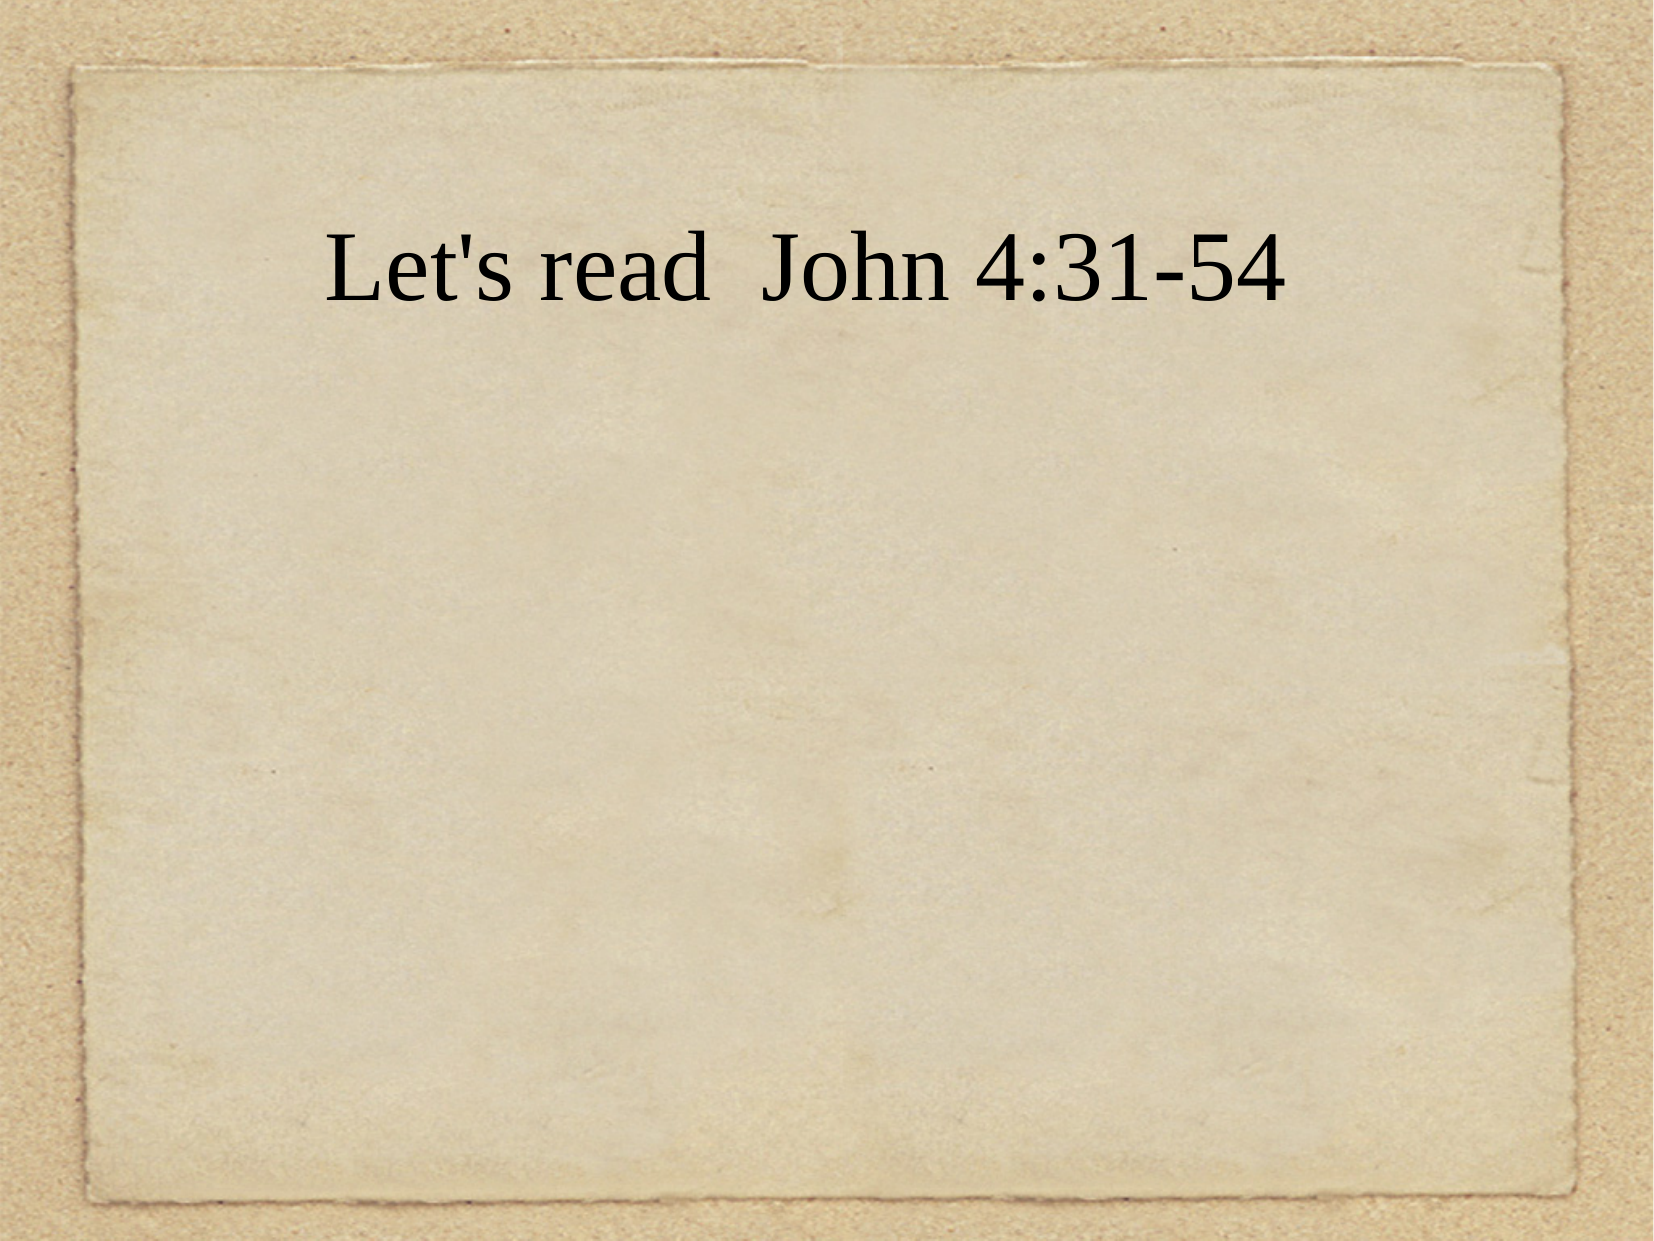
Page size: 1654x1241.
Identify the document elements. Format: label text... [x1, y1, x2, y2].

text_box Let's read John 4:31-54 [150, 204, 1463, 812]
picture [0, 0, 1654, 1241]
